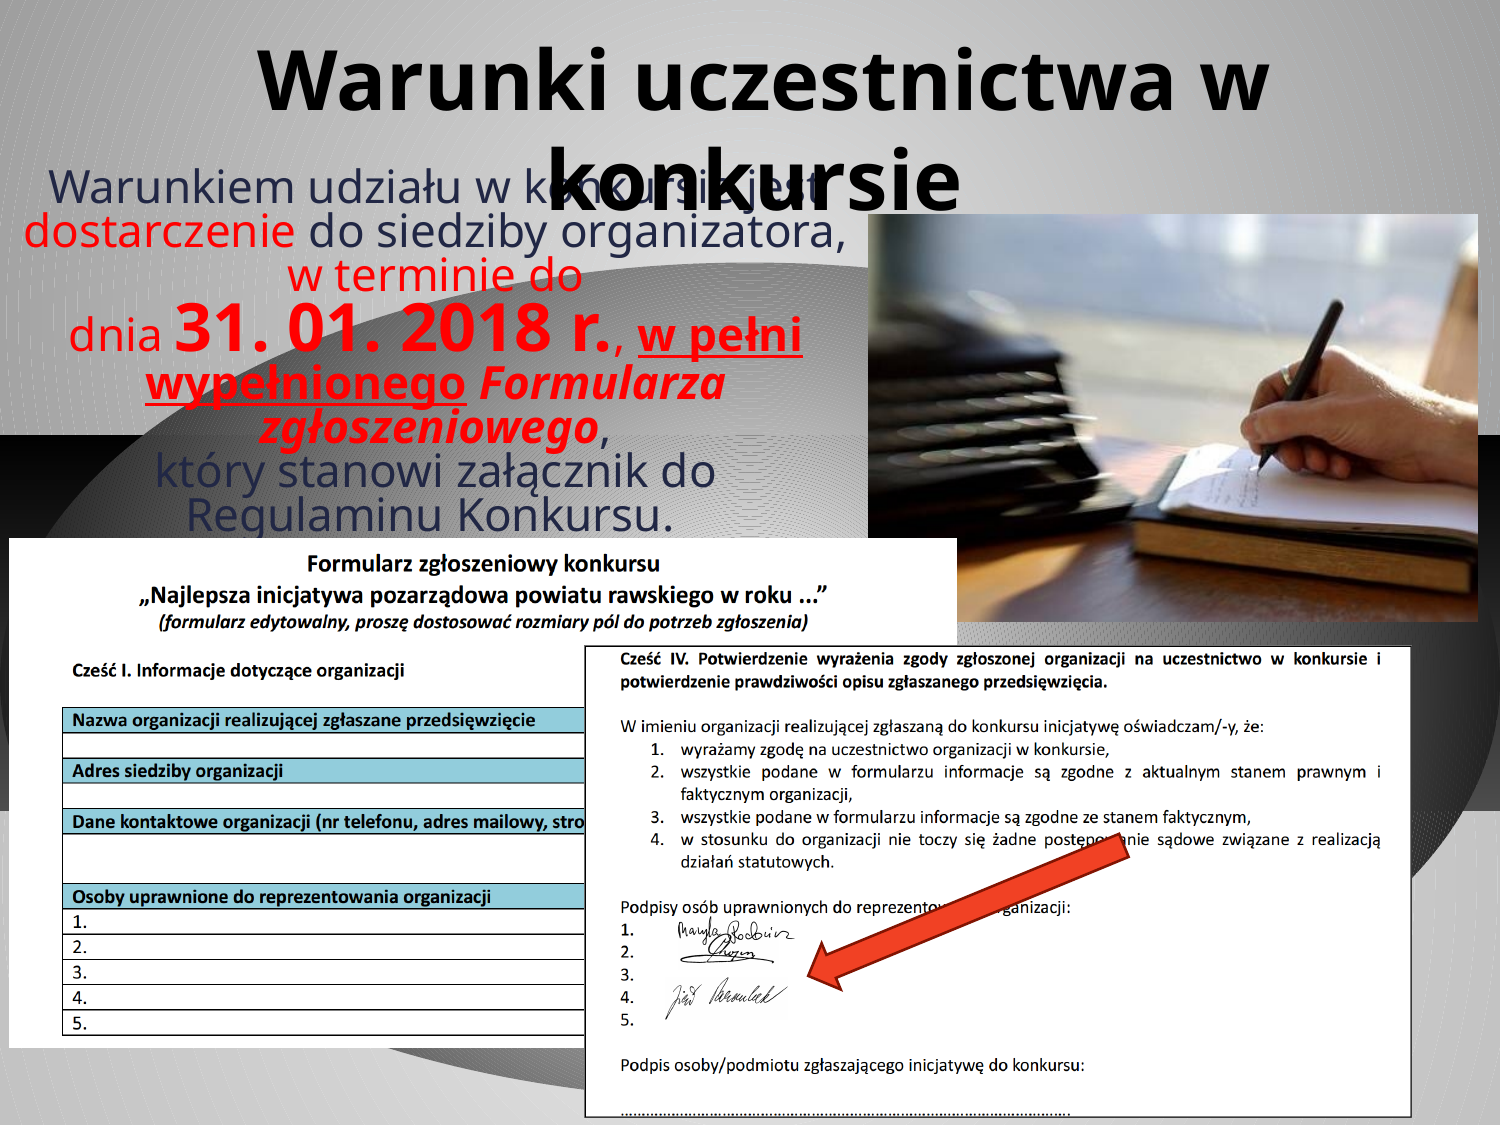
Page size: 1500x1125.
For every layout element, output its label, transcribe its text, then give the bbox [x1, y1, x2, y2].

picture [9, 214, 1478, 1118]
title Warunki uczestnictwa w konkursie [17, 19, 1483, 185]
text_box [808, 833, 1129, 990]
subtitle Warunkiem udziału w konkursie jest dostarczenie do siedziby organizatora, w terminie do dnia 31. 01. 2018 r., w pełni wypełnionego Formularza zgłoszeniowego, który stanowi załącznik do Regulaminu Konkursu. [4, 160, 867, 539]
